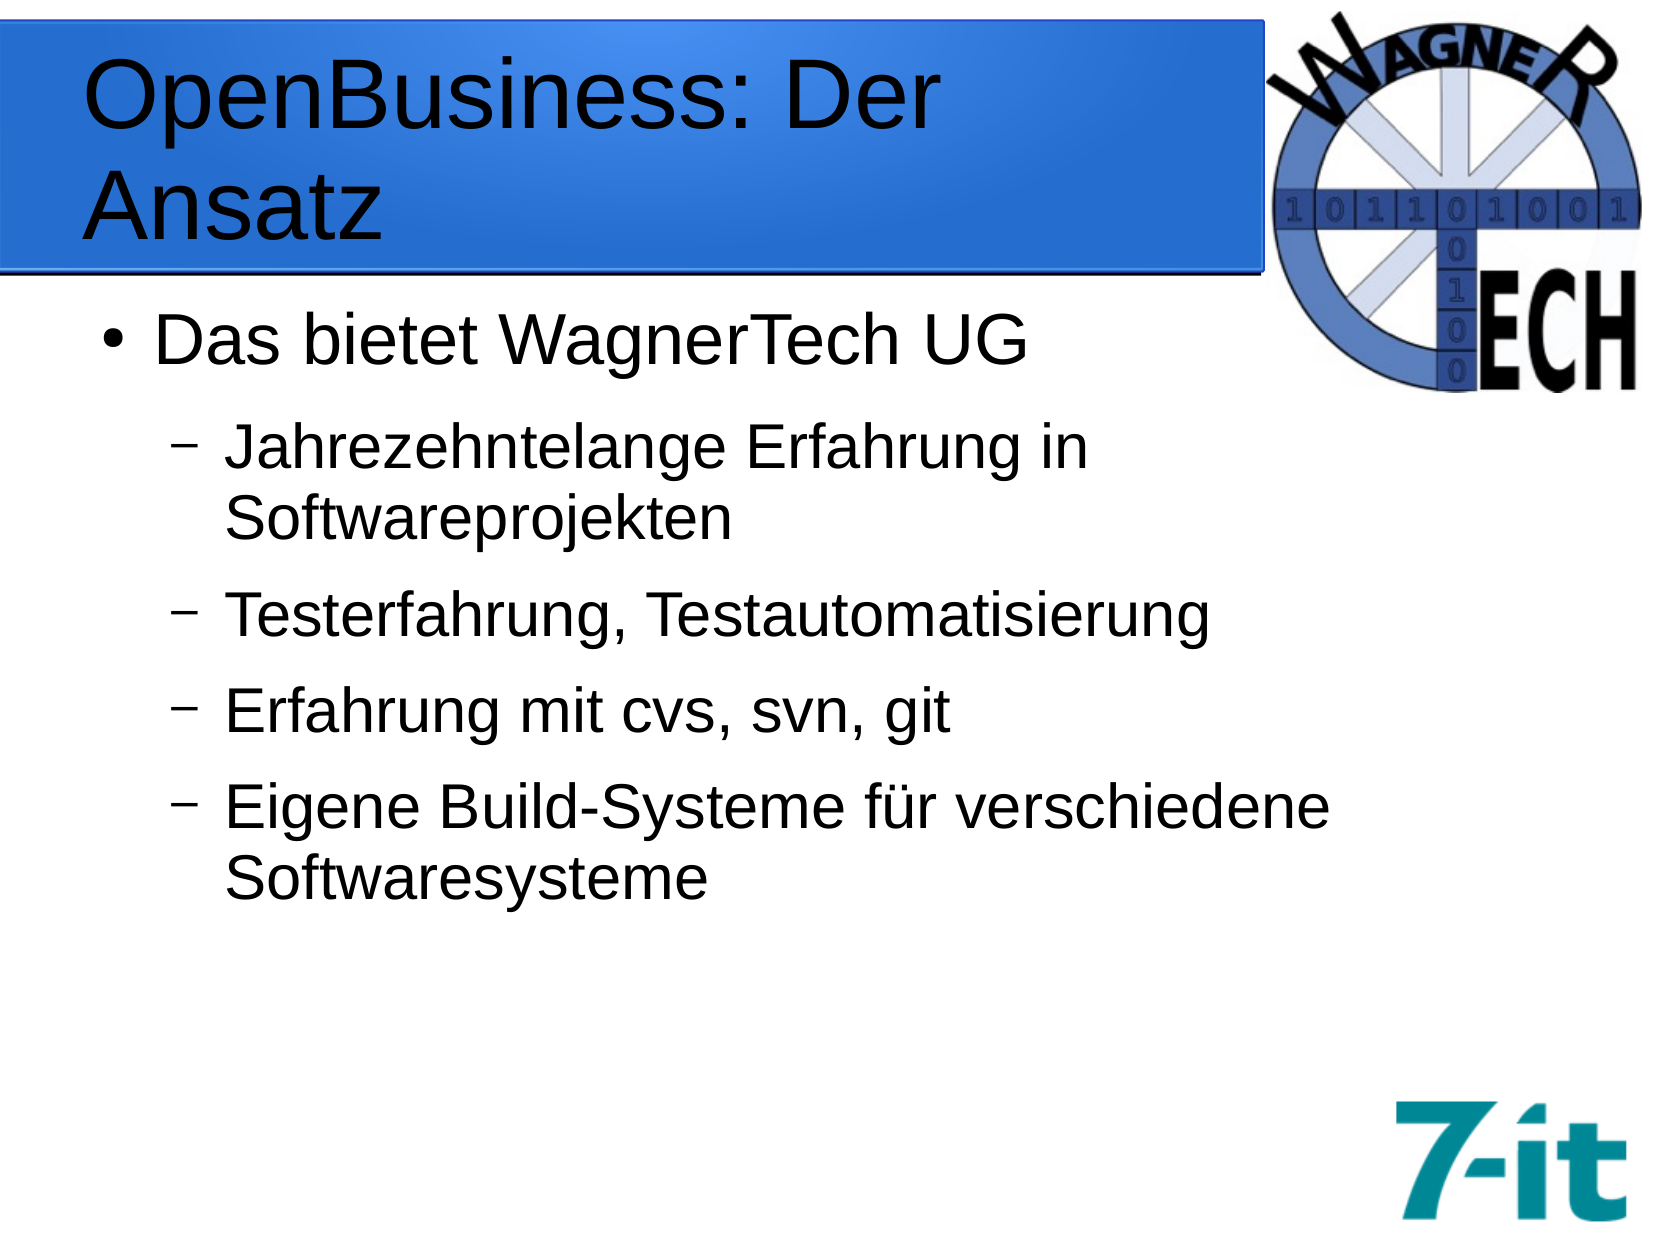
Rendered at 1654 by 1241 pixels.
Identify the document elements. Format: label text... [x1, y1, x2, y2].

picture [1370, 1086, 1639, 1228]
list Das bietet WagnerTech UG Jahrezehntelange Erfahrung in Softwareprojekten Testerfahrung, Testautomatisierung Erfahrung mit cvs, svn, git Eigene Build-Systeme für verschiedene Softwaresysteme [82, 299, 1571, 1019]
picture [1266, 11, 1642, 393]
title OpenBusiness: Der Ansatz [82, 38, 1235, 261]
